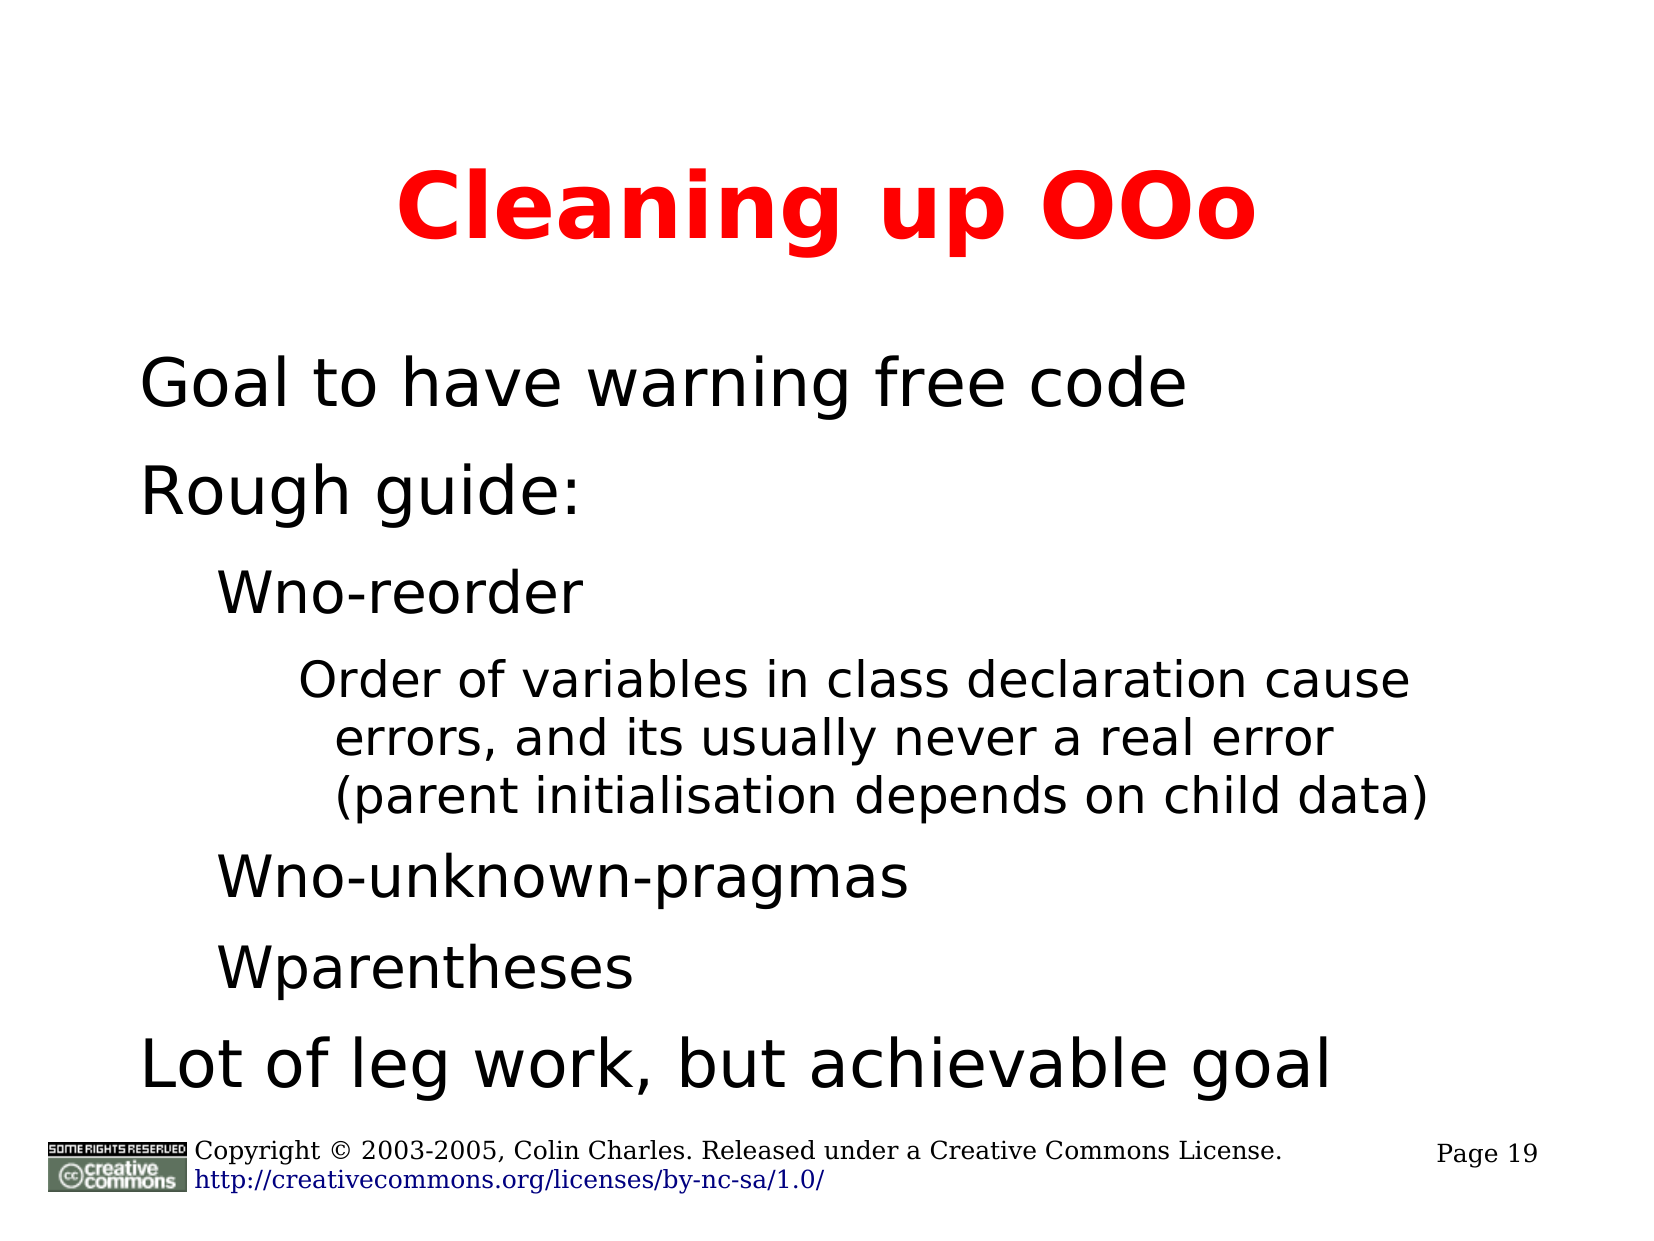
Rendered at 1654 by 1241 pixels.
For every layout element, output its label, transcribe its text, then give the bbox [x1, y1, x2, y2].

list Goal to have warning free code Rough guide: Wno-reorder Order of variables in class declaration cause errors, and its usually never a real error (parent initialisation depends on child data) Wno-unknown-pragmas Wparentheses Lot of leg work, but achievable goal [121, 344, 1534, 1127]
title Cleaning up OOo [121, 102, 1534, 311]
picture [48, 1142, 187, 1192]
